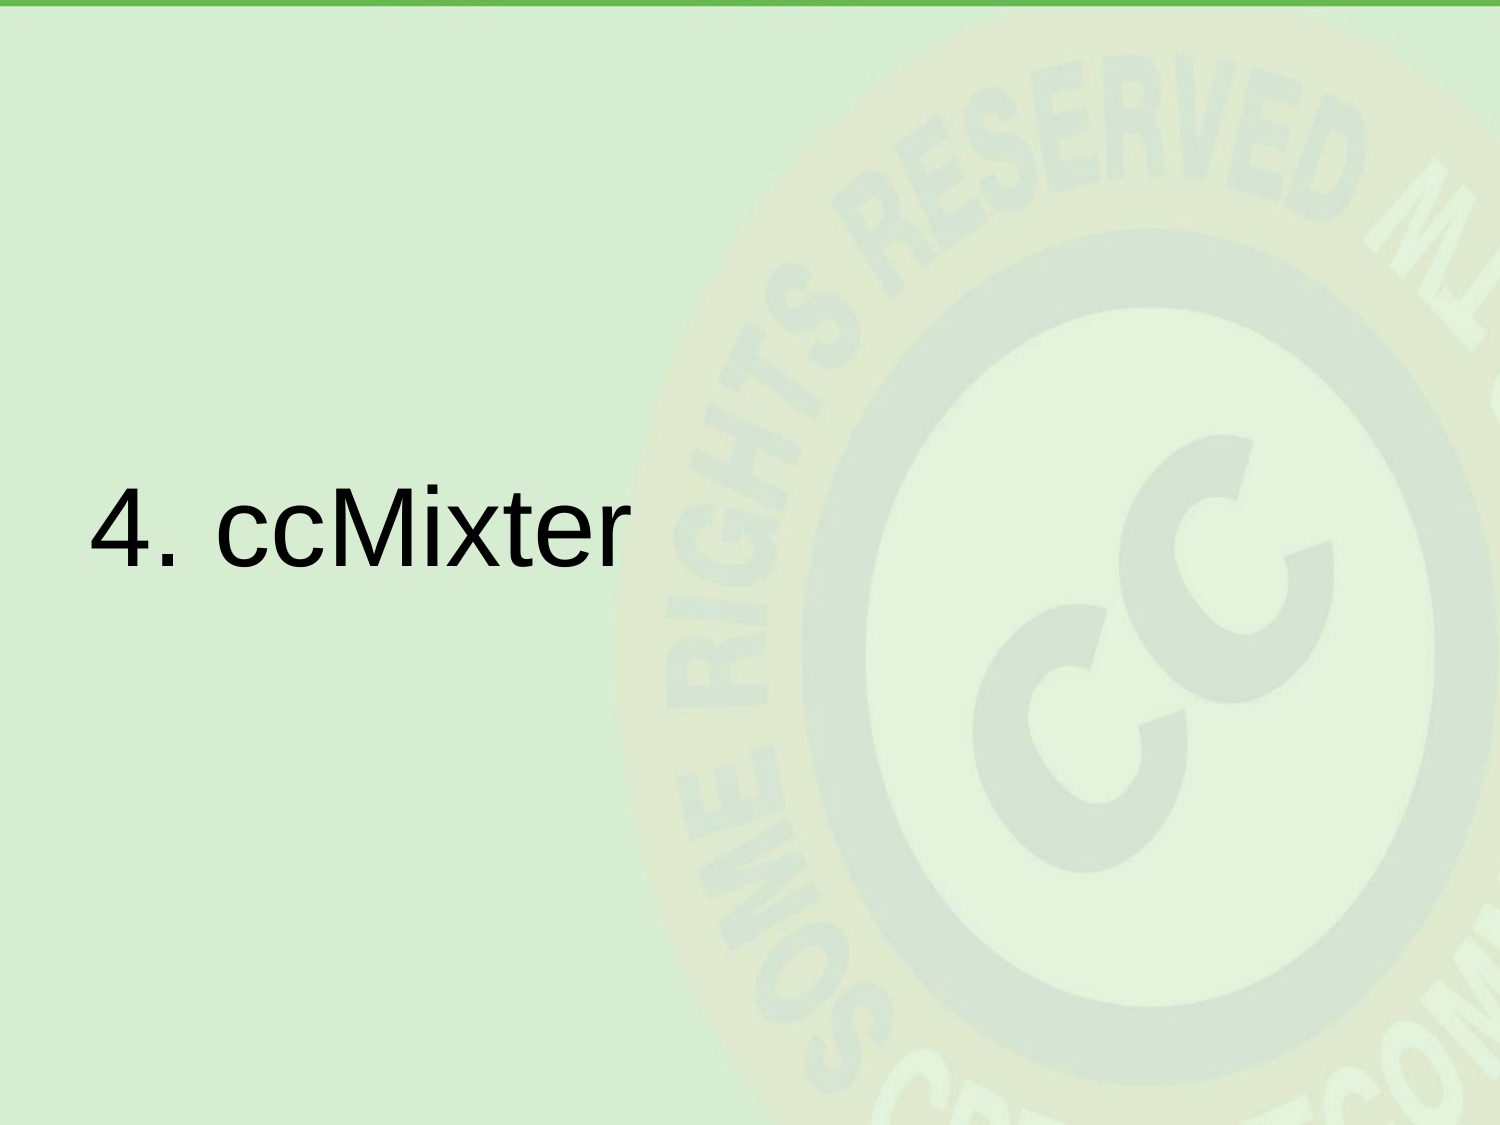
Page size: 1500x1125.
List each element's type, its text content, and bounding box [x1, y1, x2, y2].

list 4. ccMixter [75, 262, 1426, 1006]
picture [0, 0, 1500, 1125]
